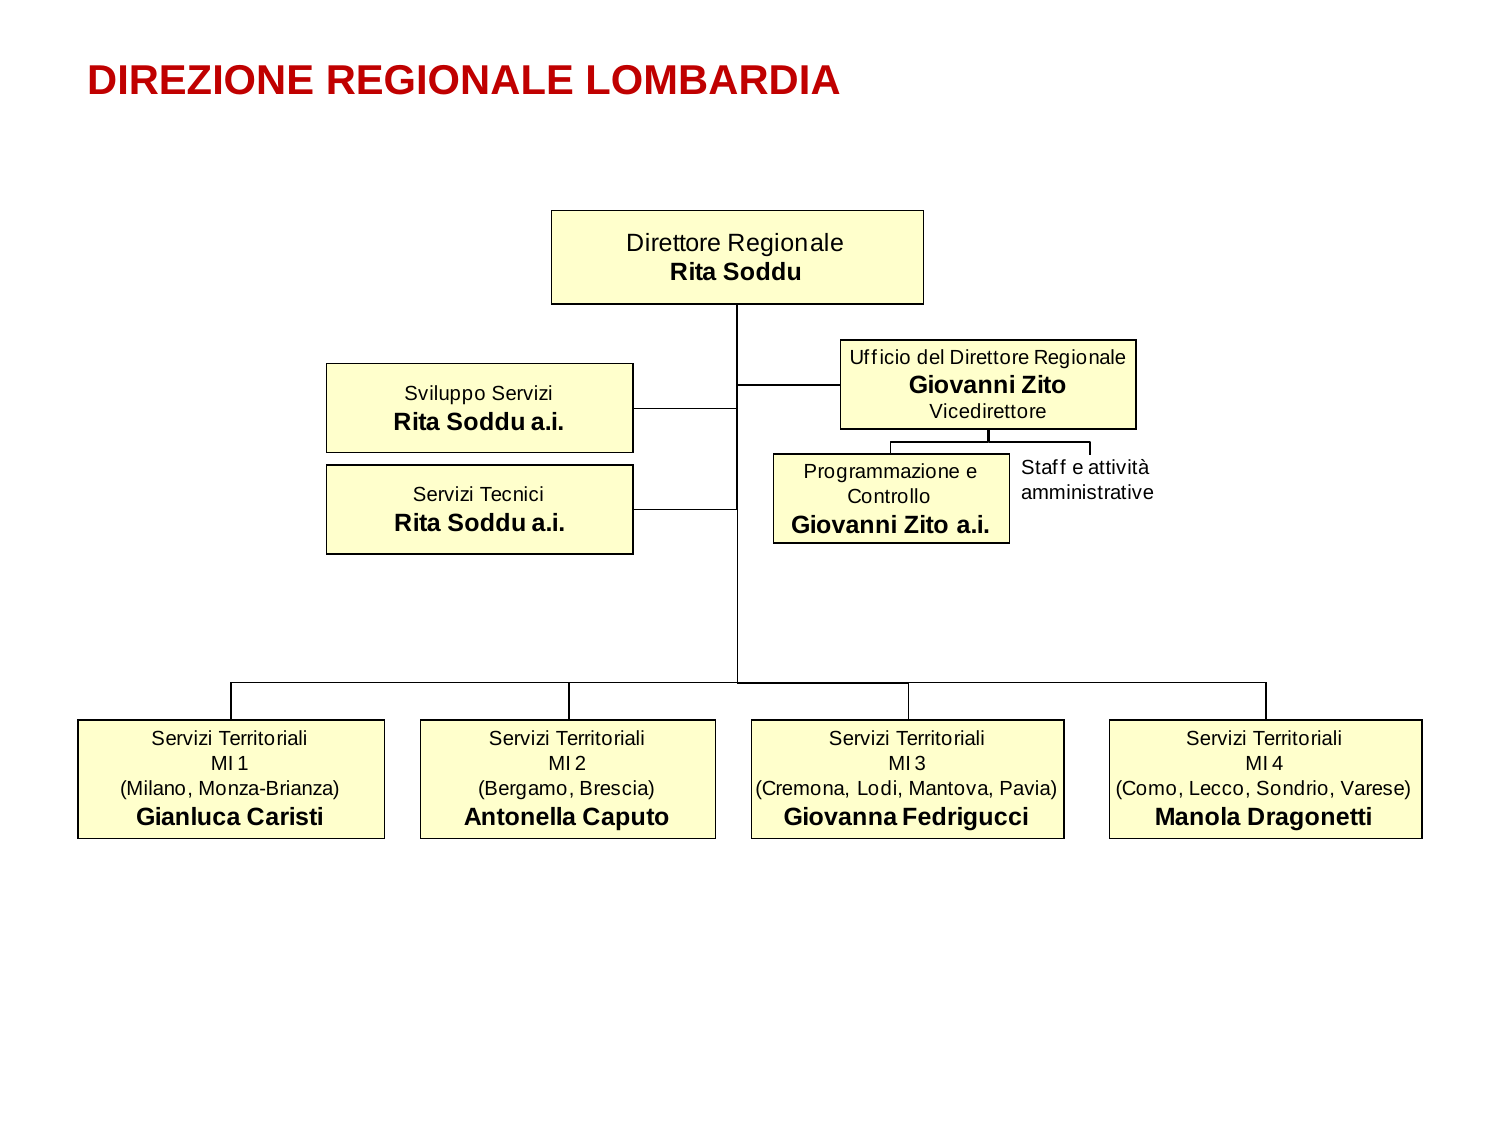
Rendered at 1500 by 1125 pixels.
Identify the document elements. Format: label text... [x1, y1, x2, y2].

title DIREZIONE REGIONALE LOMBARDIA [72, 45, 1462, 128]
picture [75, 208, 1425, 840]
